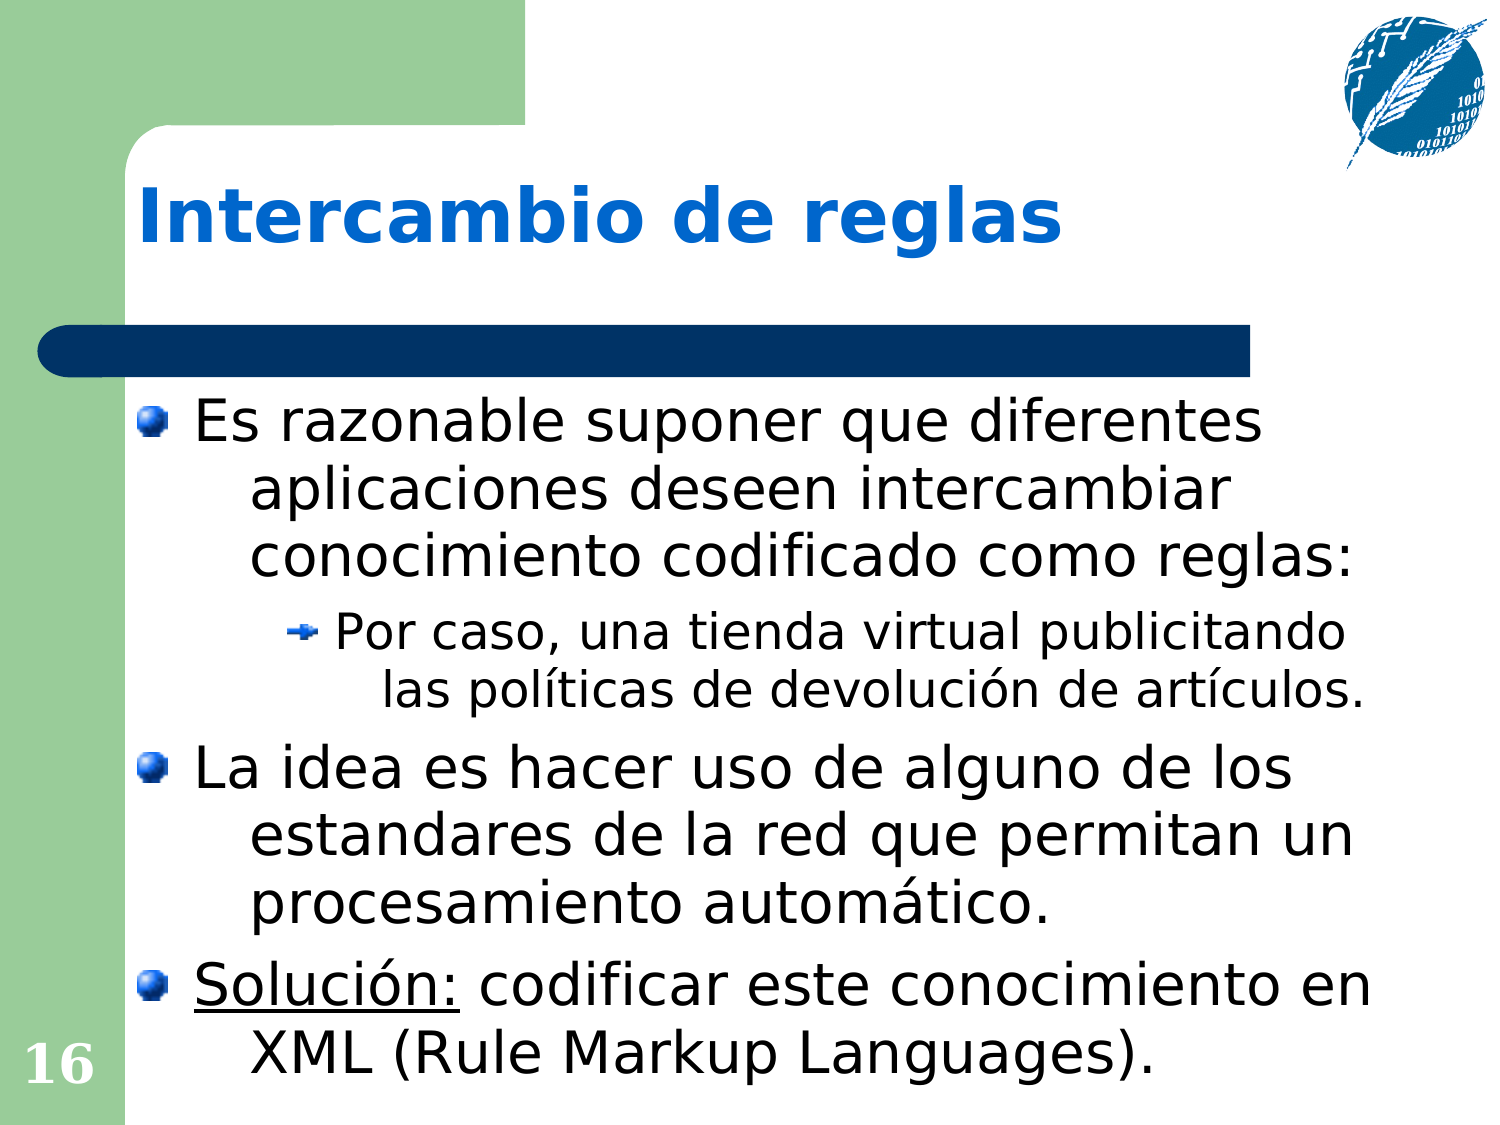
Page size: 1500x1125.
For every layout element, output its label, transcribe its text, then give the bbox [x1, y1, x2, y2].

picture [1433, 139, 1440, 147]
picture [1436, 127, 1450, 136]
list Es razonable suponer que diferentes aplicaciones deseen intercambiar conocimiento codificado como reglas: Por caso, una tienda virtual publicitando las políticas de devolución de artículos. La idea es hacer uso de alguno de los estandares de la red que permitan un procesamiento automático. Solución: codificar este conocimiento en XML (Rule Markup Languages). [137, 387, 1400, 1088]
picture [1427, 138, 1431, 148]
picture [1416, 140, 1425, 149]
title Intercambio de reglas [136, 136, 1414, 301]
picture [1341, 15, 1487, 172]
